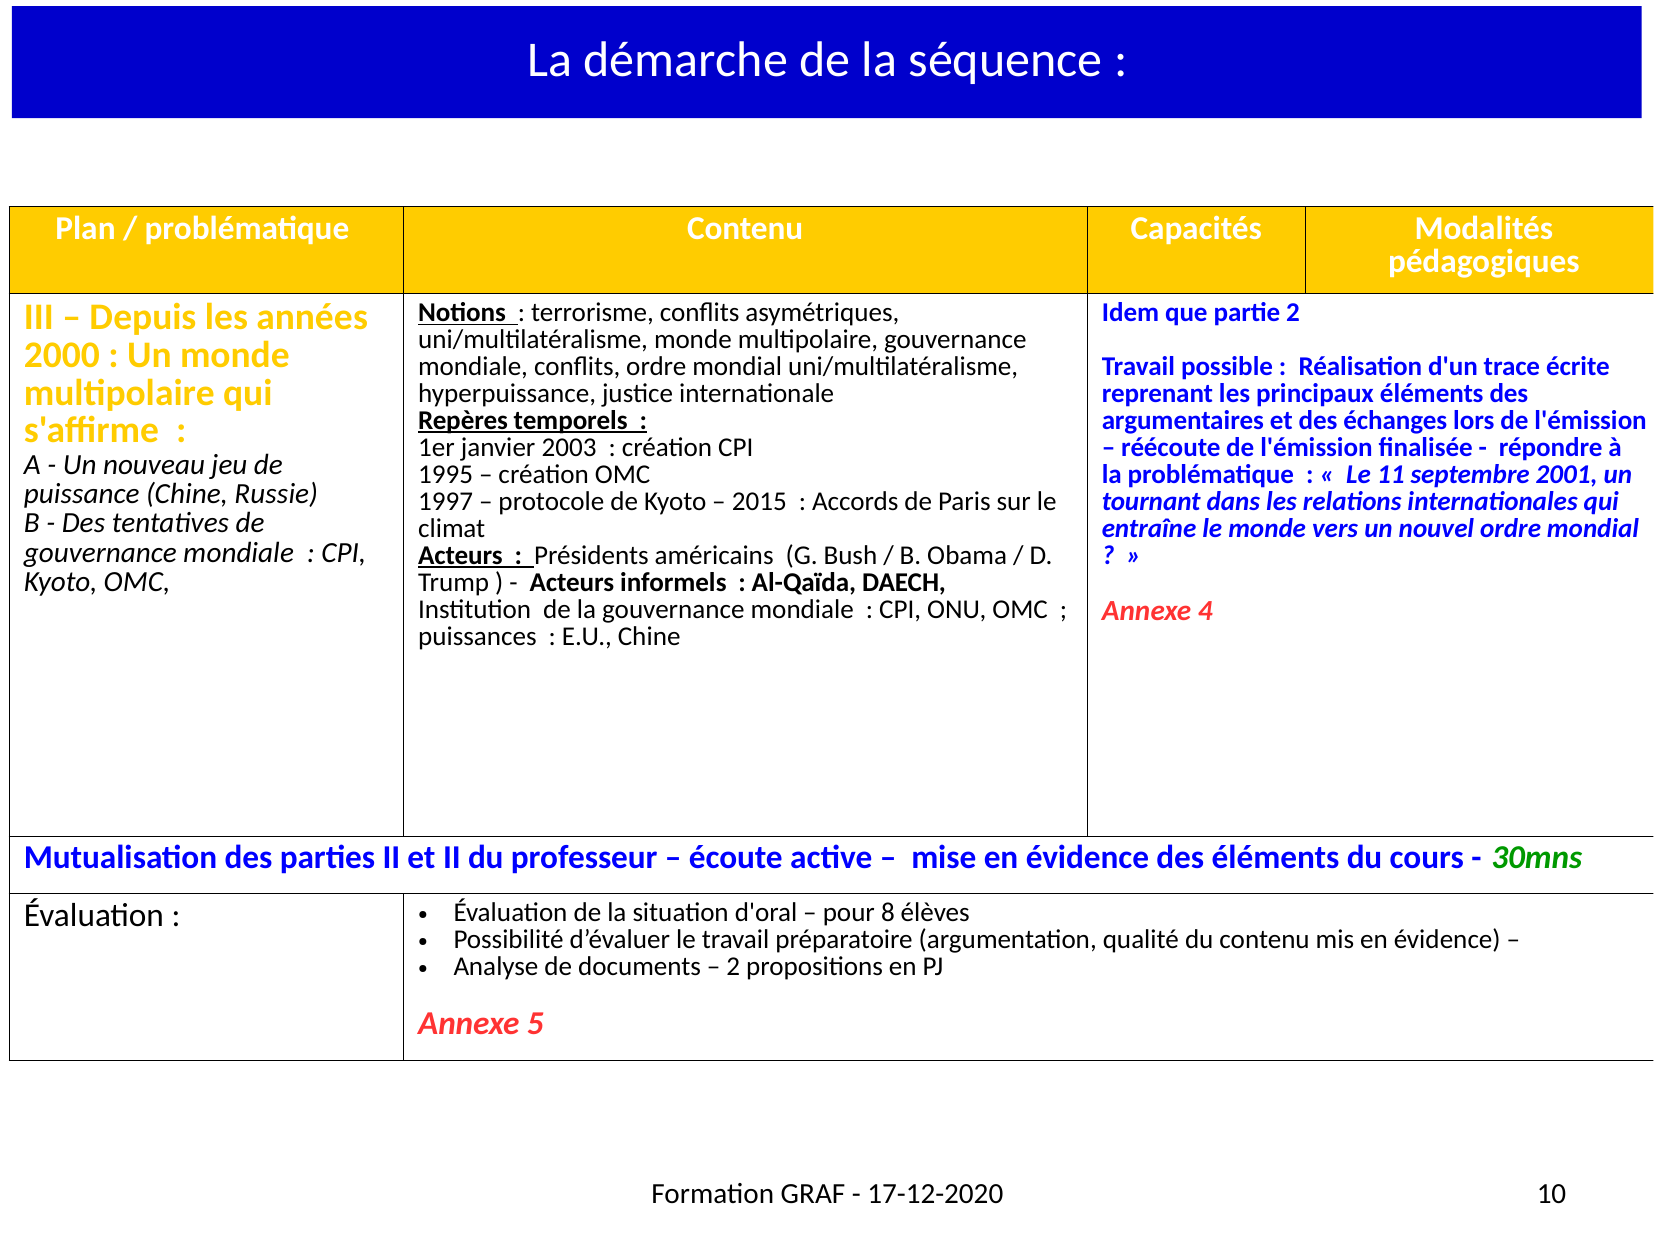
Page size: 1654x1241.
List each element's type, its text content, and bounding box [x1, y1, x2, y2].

table_cell Mutualisation des parties II et II du professeur – écoute active – mise en évidence des éléments du cours - 30mns [10, 837, 1654, 893]
table_cell Idem que partie 2 Travail possible : Réalisation d'un trace écrite reprenant les principaux éléments des argumentaires et des échanges lors de l'émission – réécoute de l'émission finalisée - répondre à la problématique : « Le 11 septembre 2001, un tournant dans les relations internationales qui entraîne le monde vers un nouvel ordre mondial ? » Annexe 4 [1088, 294, 1654, 836]
table_cell III – Depuis les années 2000 : Un monde multipolaire qui s'affirme : A - Un nouveau jeu de puissance (Chine, Russie) B - Des tentatives de gouvernance mondiale : CPI, Kyoto, OMC, [10, 294, 403, 836]
table_header Contenu [404, 207, 1087, 293]
table_header Capacités [1088, 207, 1305, 293]
table_cell Évaluation de la situation d'oral – pour 8 élèves Possibilité d’évaluer le travail préparatoire (argumentation, qualité du contenu mis en évidence) – Analyse de documents – 2 propositions en PJ Annexe 5 [404, 894, 1654, 1060]
title La démarche de la séquence : [11, 6, 1642, 119]
table_cell Notions : terrorisme, conflits asymétriques, uni/multilatéralisme, monde multipolaire, gouvernance mondiale, conflits, ordre mondial uni/multilatéralisme, hyperpuissance, justice internationale Repères temporels : 1er janvier 2003 : création CPI 1995 – création OMC 1997 – protocole de Kyoto – 2015 : Accords de Paris sur le climat Acteurs : Présidents américains (G. Bush / B. Obama / D. Trump ) - Acteurs informels : Al-Qaïda, DAECH, Institution de la gouvernance mondiale : CPI, ONU, OMC ; puissances : E.U., Chine [404, 294, 1087, 836]
table_cell Évaluation : [10, 894, 403, 1060]
table_header Plan / problématique [10, 207, 403, 293]
table_header Modalités pédagogiques [1306, 207, 1654, 293]
